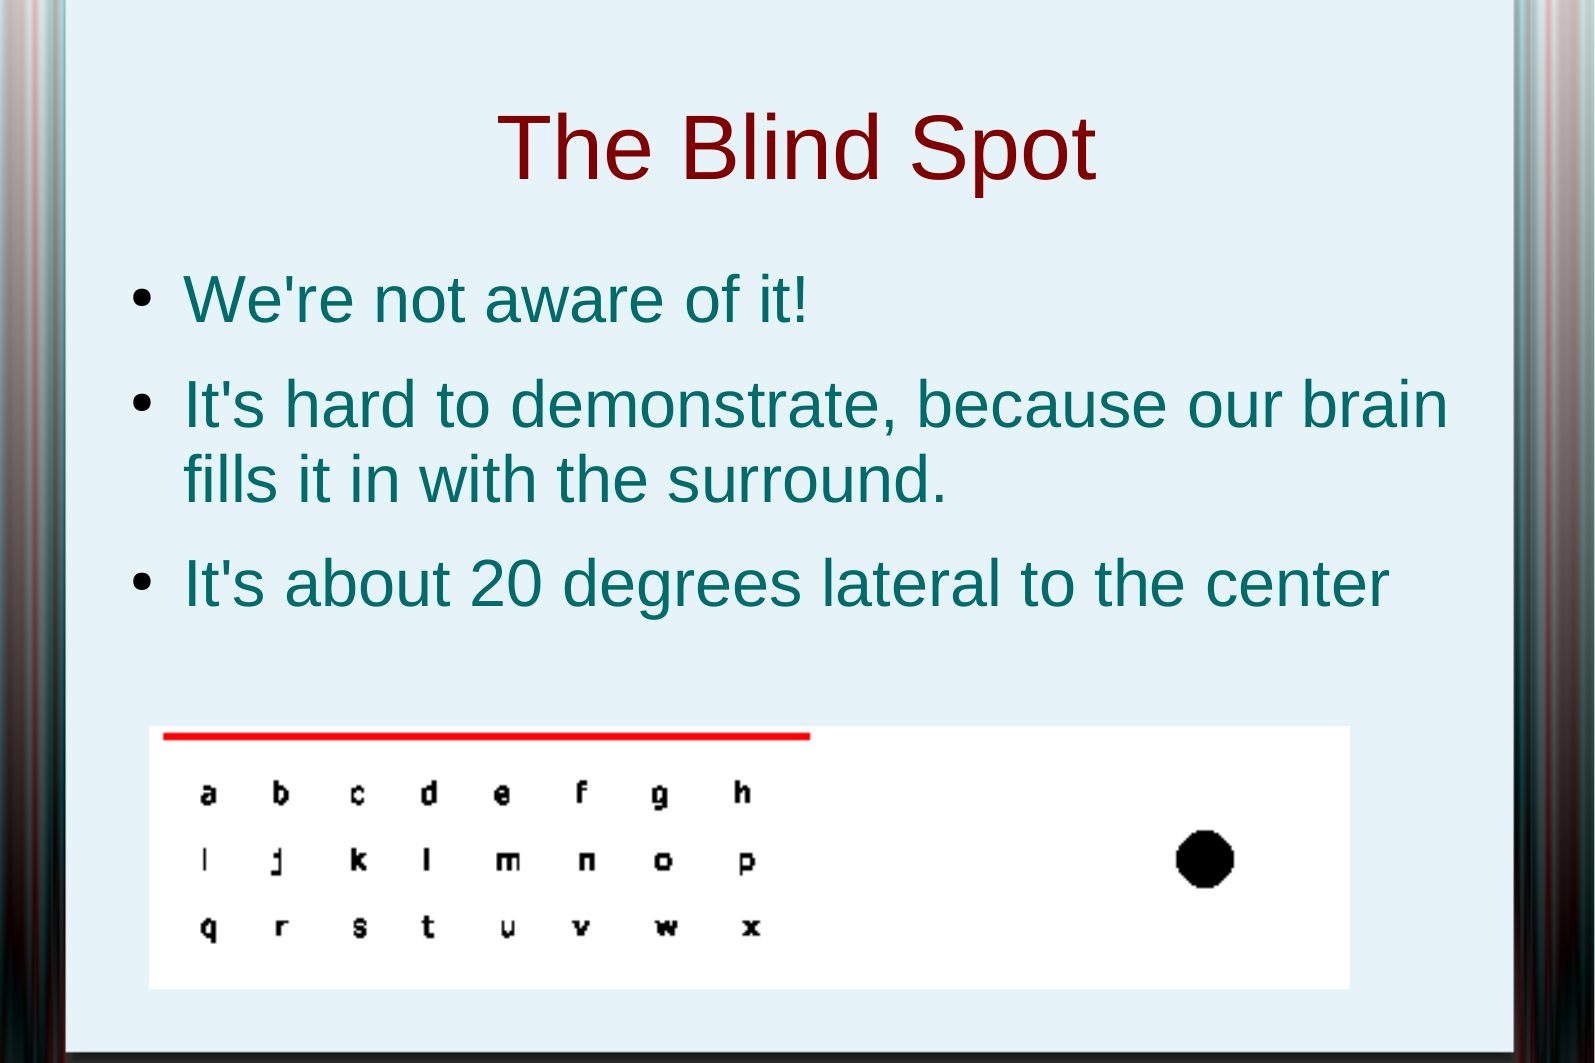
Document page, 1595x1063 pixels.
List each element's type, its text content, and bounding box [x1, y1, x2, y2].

list We're not aware of it! It's hard to demonstrate, because our brain fills it in with the surround. It's about 20 degrees lateral to the center [112, 262, 1453, 1049]
title The Blind Spot [113, 83, 1481, 213]
picture [0, 0, 1595, 1063]
